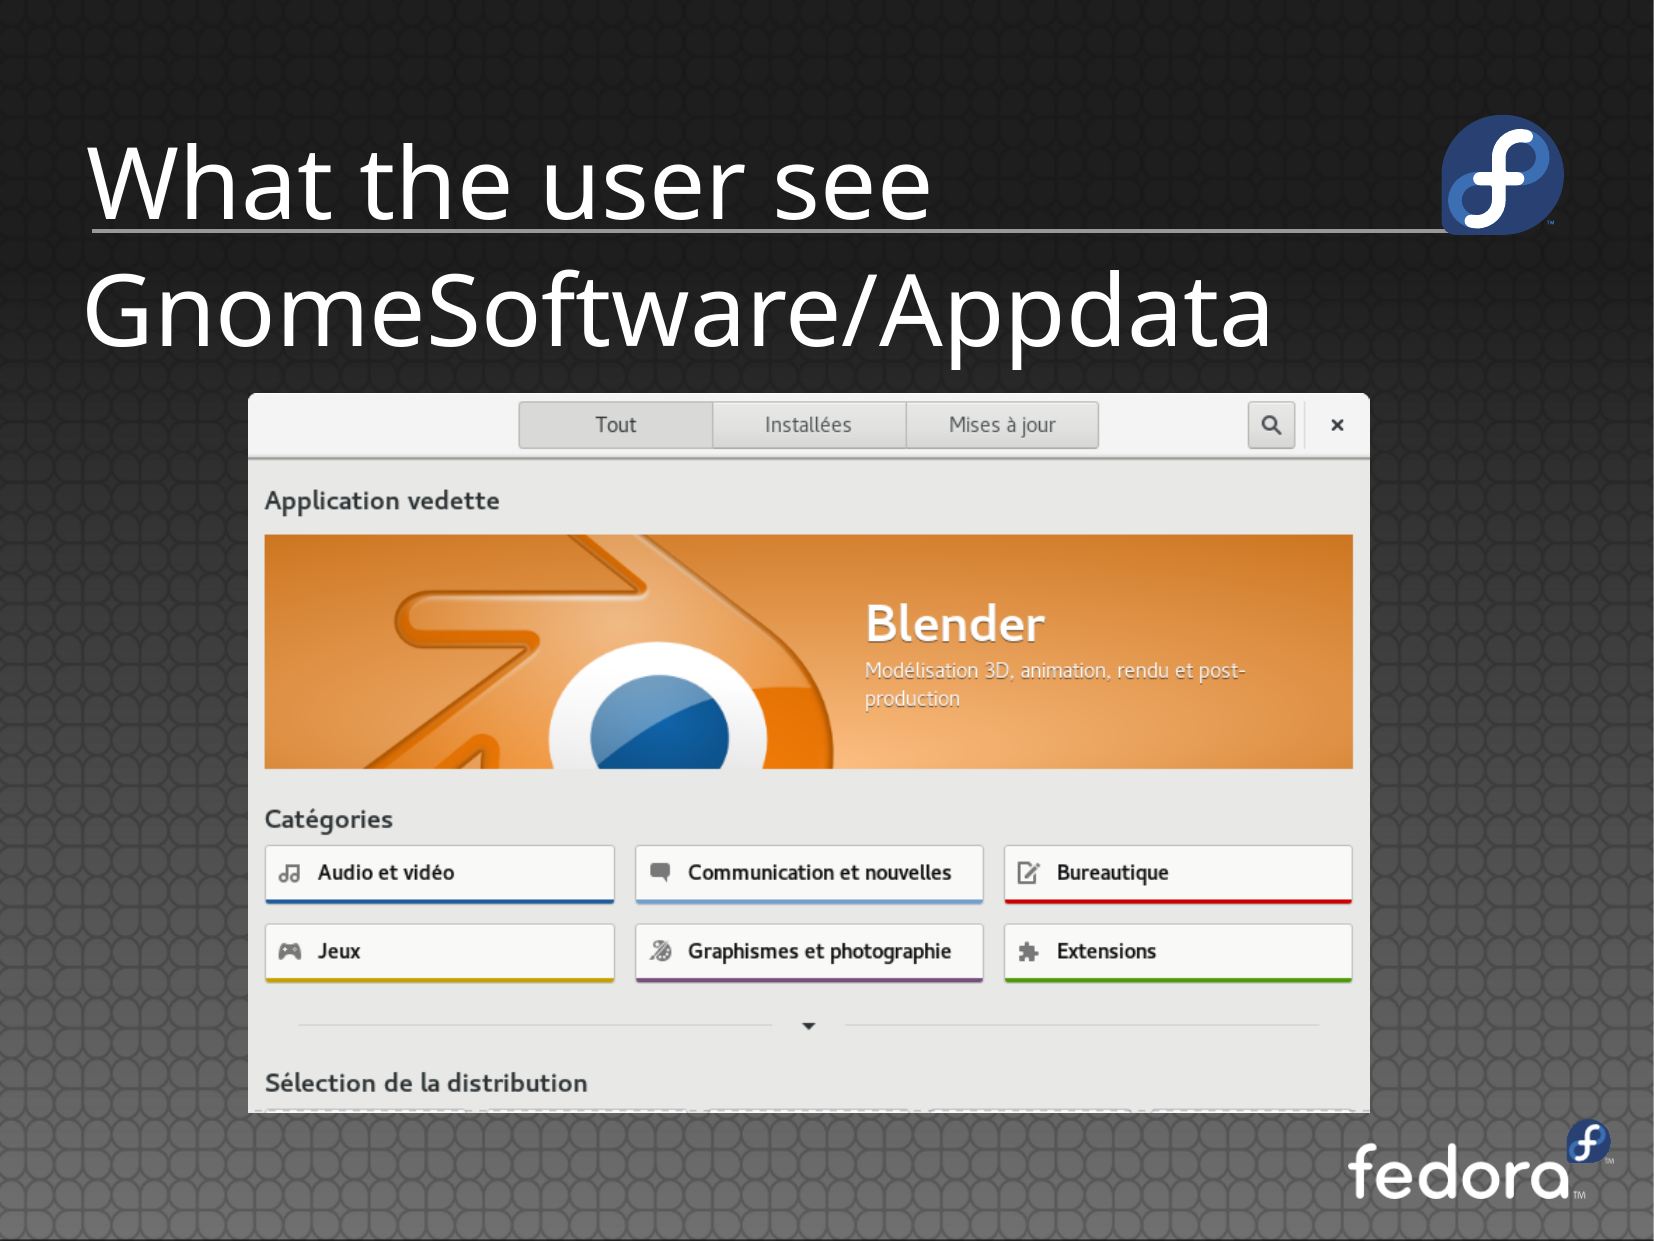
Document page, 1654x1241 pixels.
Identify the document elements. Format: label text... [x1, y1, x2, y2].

title What the user see [86, 112, 1576, 249]
picture [0, 0, 1654, 1241]
text_box GnomeSoftware/Appdata [81, 256, 1356, 359]
